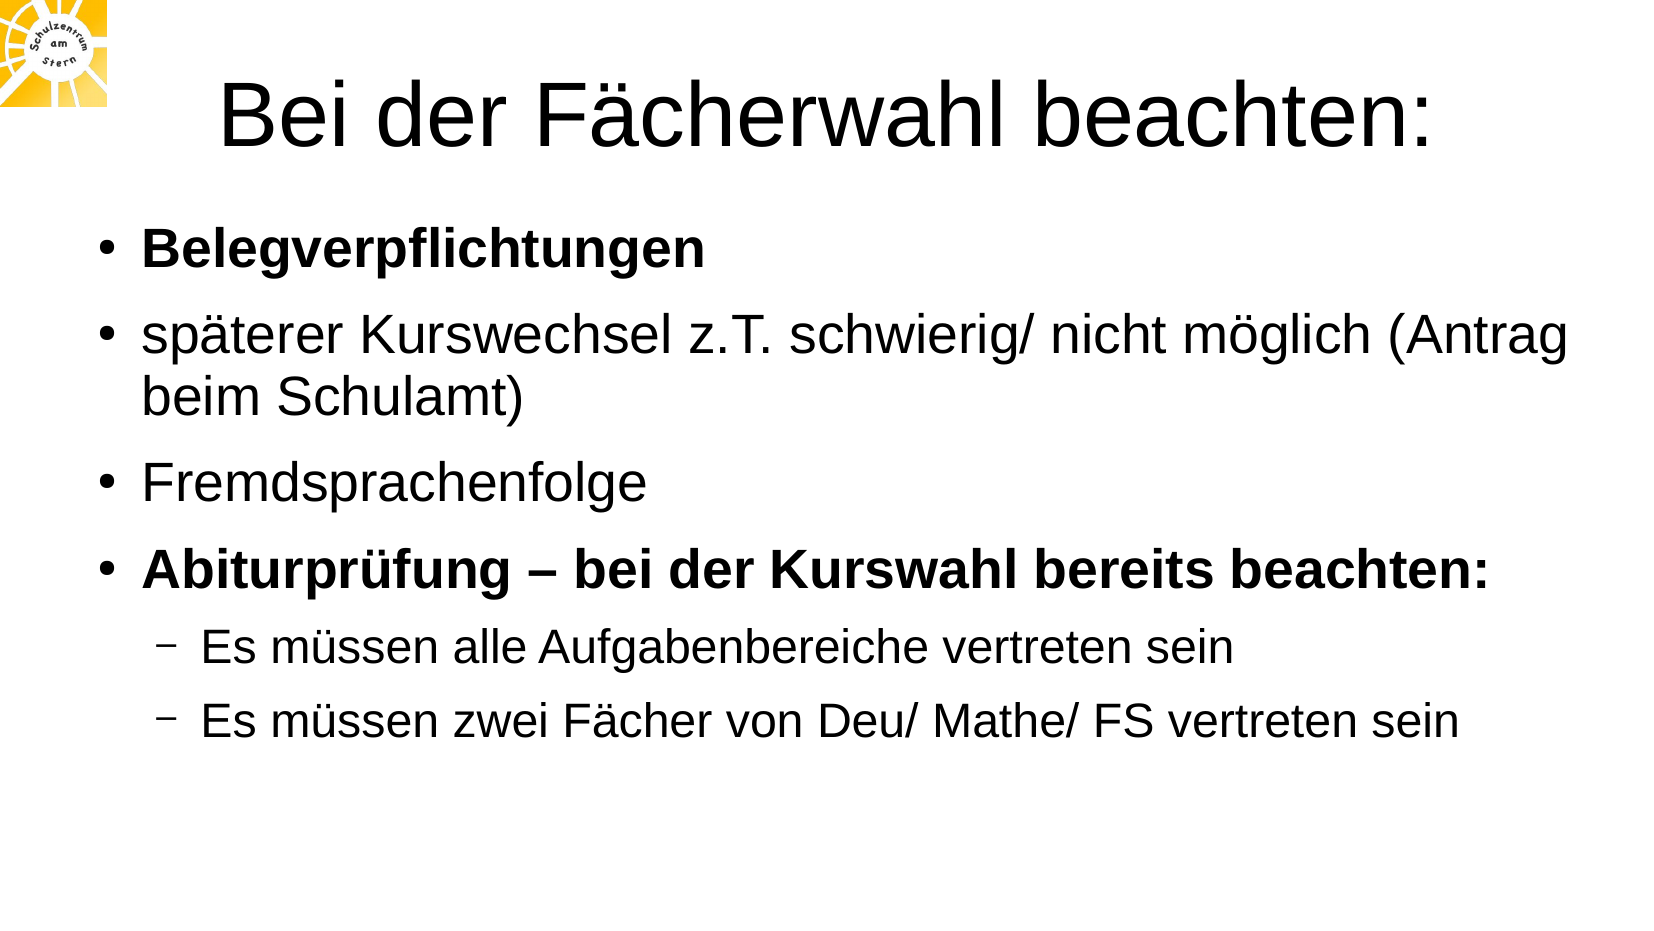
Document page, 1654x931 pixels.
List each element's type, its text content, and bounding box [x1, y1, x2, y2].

picture [0, 0, 107, 107]
list Belegverpflichtungen späterer Kurswechsel z.T. schwierig/ nicht möglich (Antrag beim Schulamt) Fremdsprachenfolge Abiturprüfung – bei der Kurswahl bereits beachten: Es müssen alle Aufgabenbereiche vertreten sein Es müssen zwei Fächer von Deu/ Mathe/ FS vertreten sein [82, 217, 1571, 758]
title Bei der Fächerwahl beachten: [82, 37, 1571, 193]
